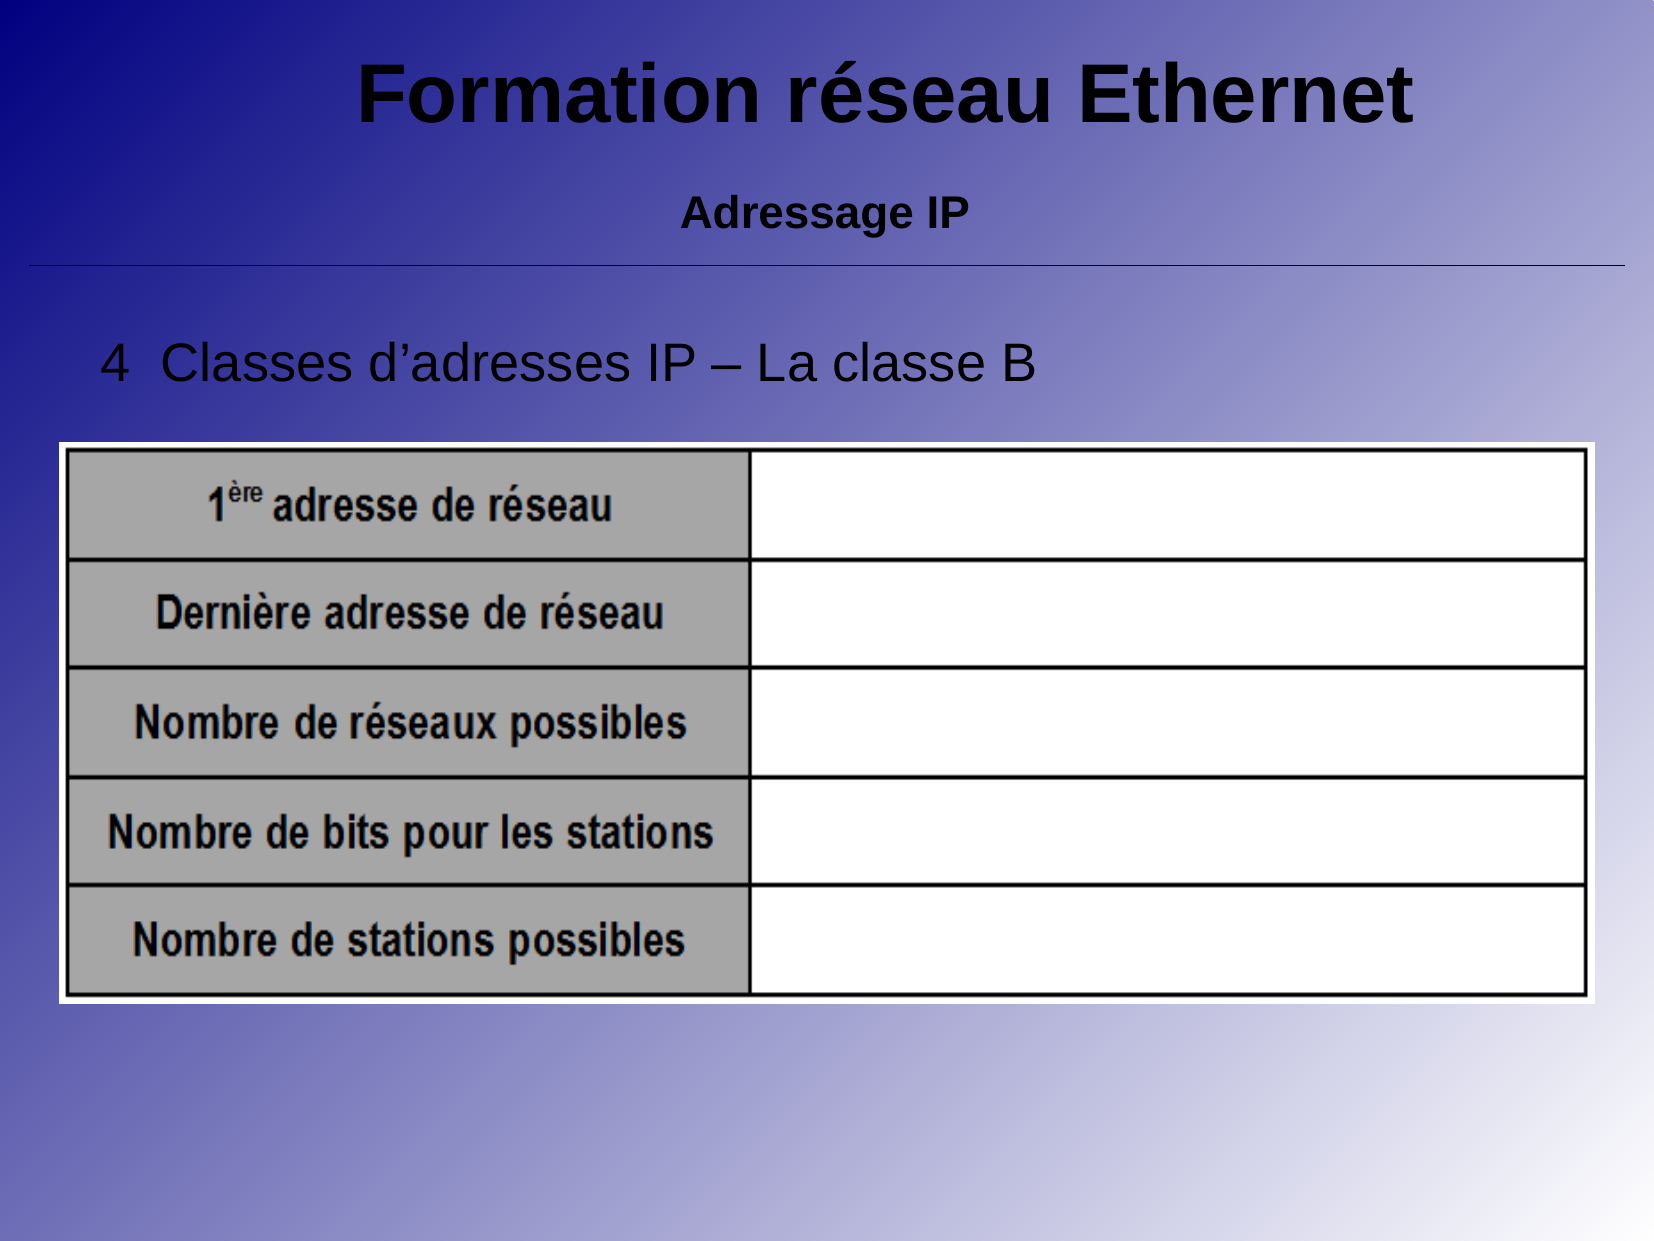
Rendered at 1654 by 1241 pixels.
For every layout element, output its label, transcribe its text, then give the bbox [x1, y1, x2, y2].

picture [59, 442, 1595, 1004]
text_box Adressage IP [29, 177, 1621, 265]
text_box Adressage IP [29, 266, 1621, 354]
text_box Formation réseau Ethernet [324, 39, 1447, 148]
text_box 4 Classes d’adresses IP – La classe B [85, 324, 1054, 401]
